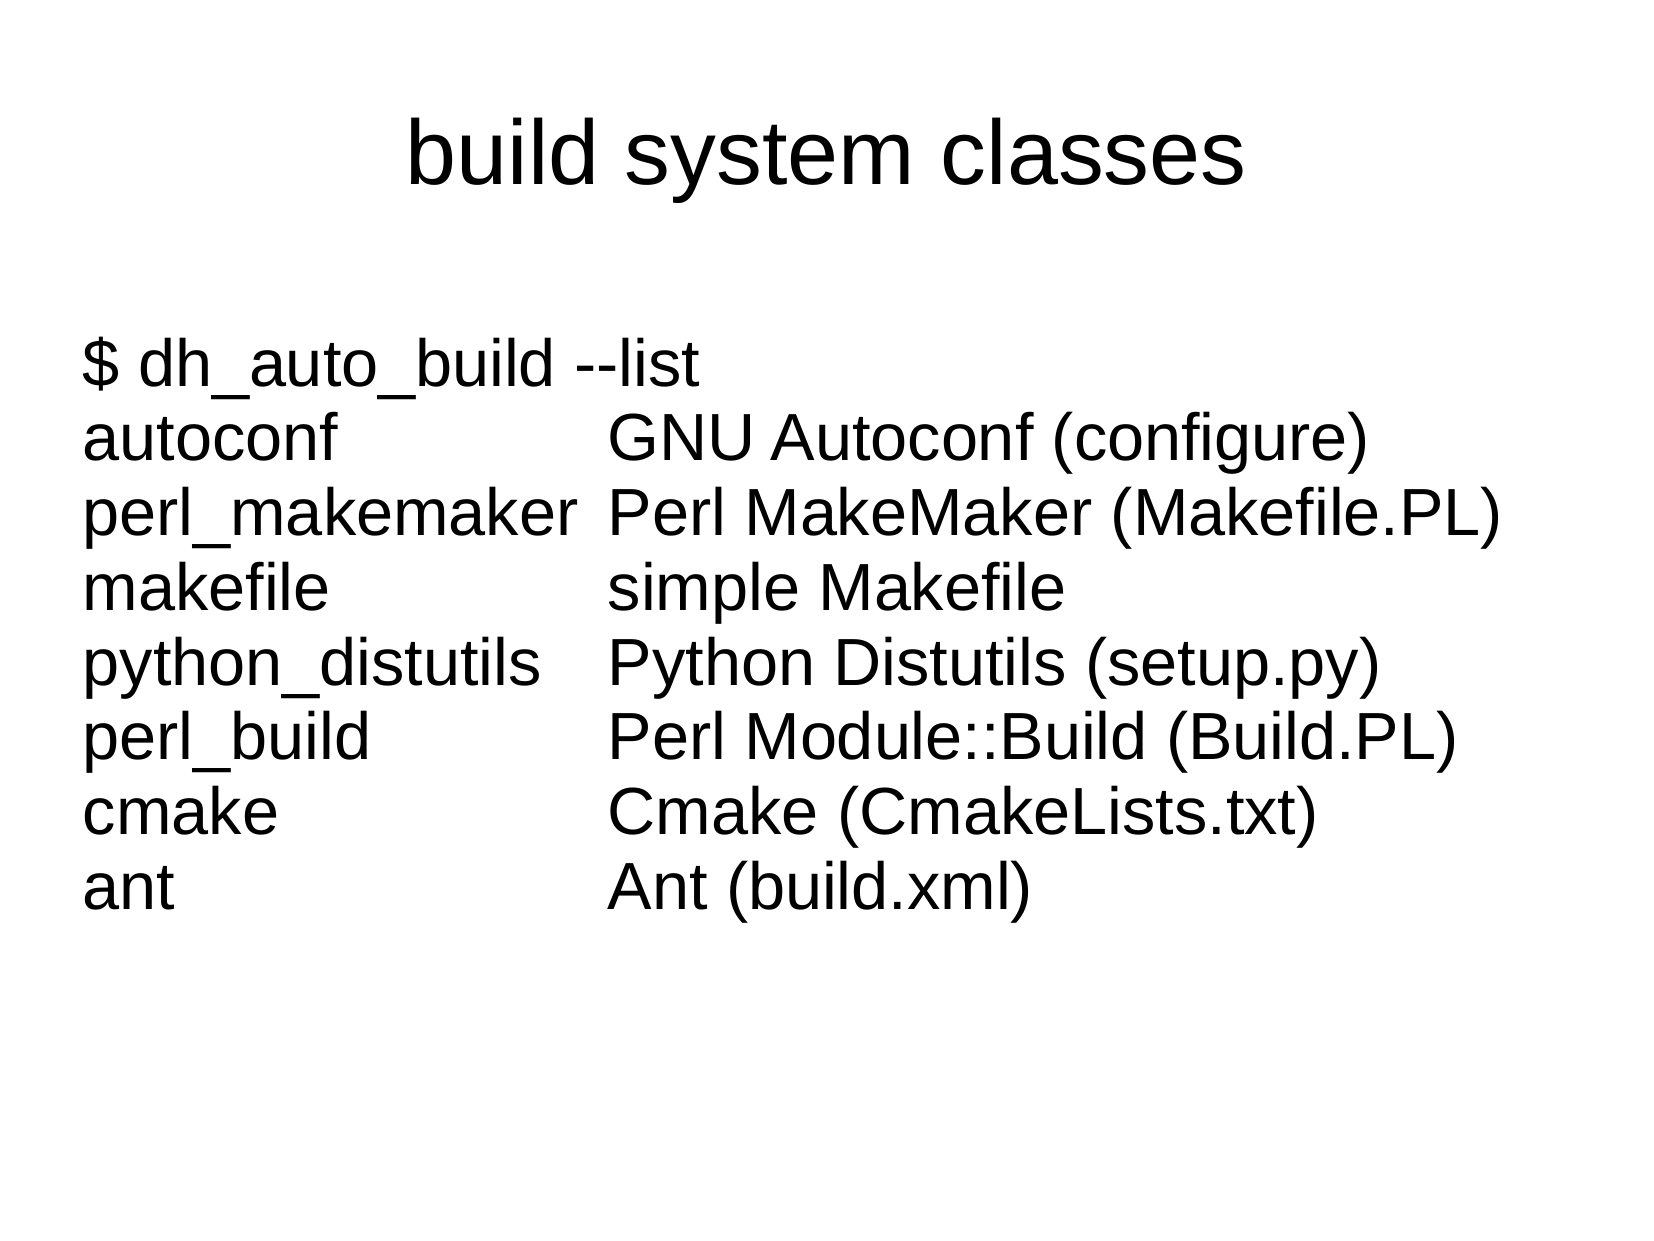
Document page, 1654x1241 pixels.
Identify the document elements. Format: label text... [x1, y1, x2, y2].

subtitle $ dh_auto_build --list autoconf GNU Autoconf (configure) perl_makemaker Perl MakeMaker (Makefile.PL) makefile simple Makefile python_distutils Python Distutils (setup.py) perl_build Perl Module::Build (Build.PL) cmake Cmake (CmakeLists.txt) ant Ant (build.xml) [82, 297, 1571, 1102]
title build system classes [82, 56, 1571, 250]
